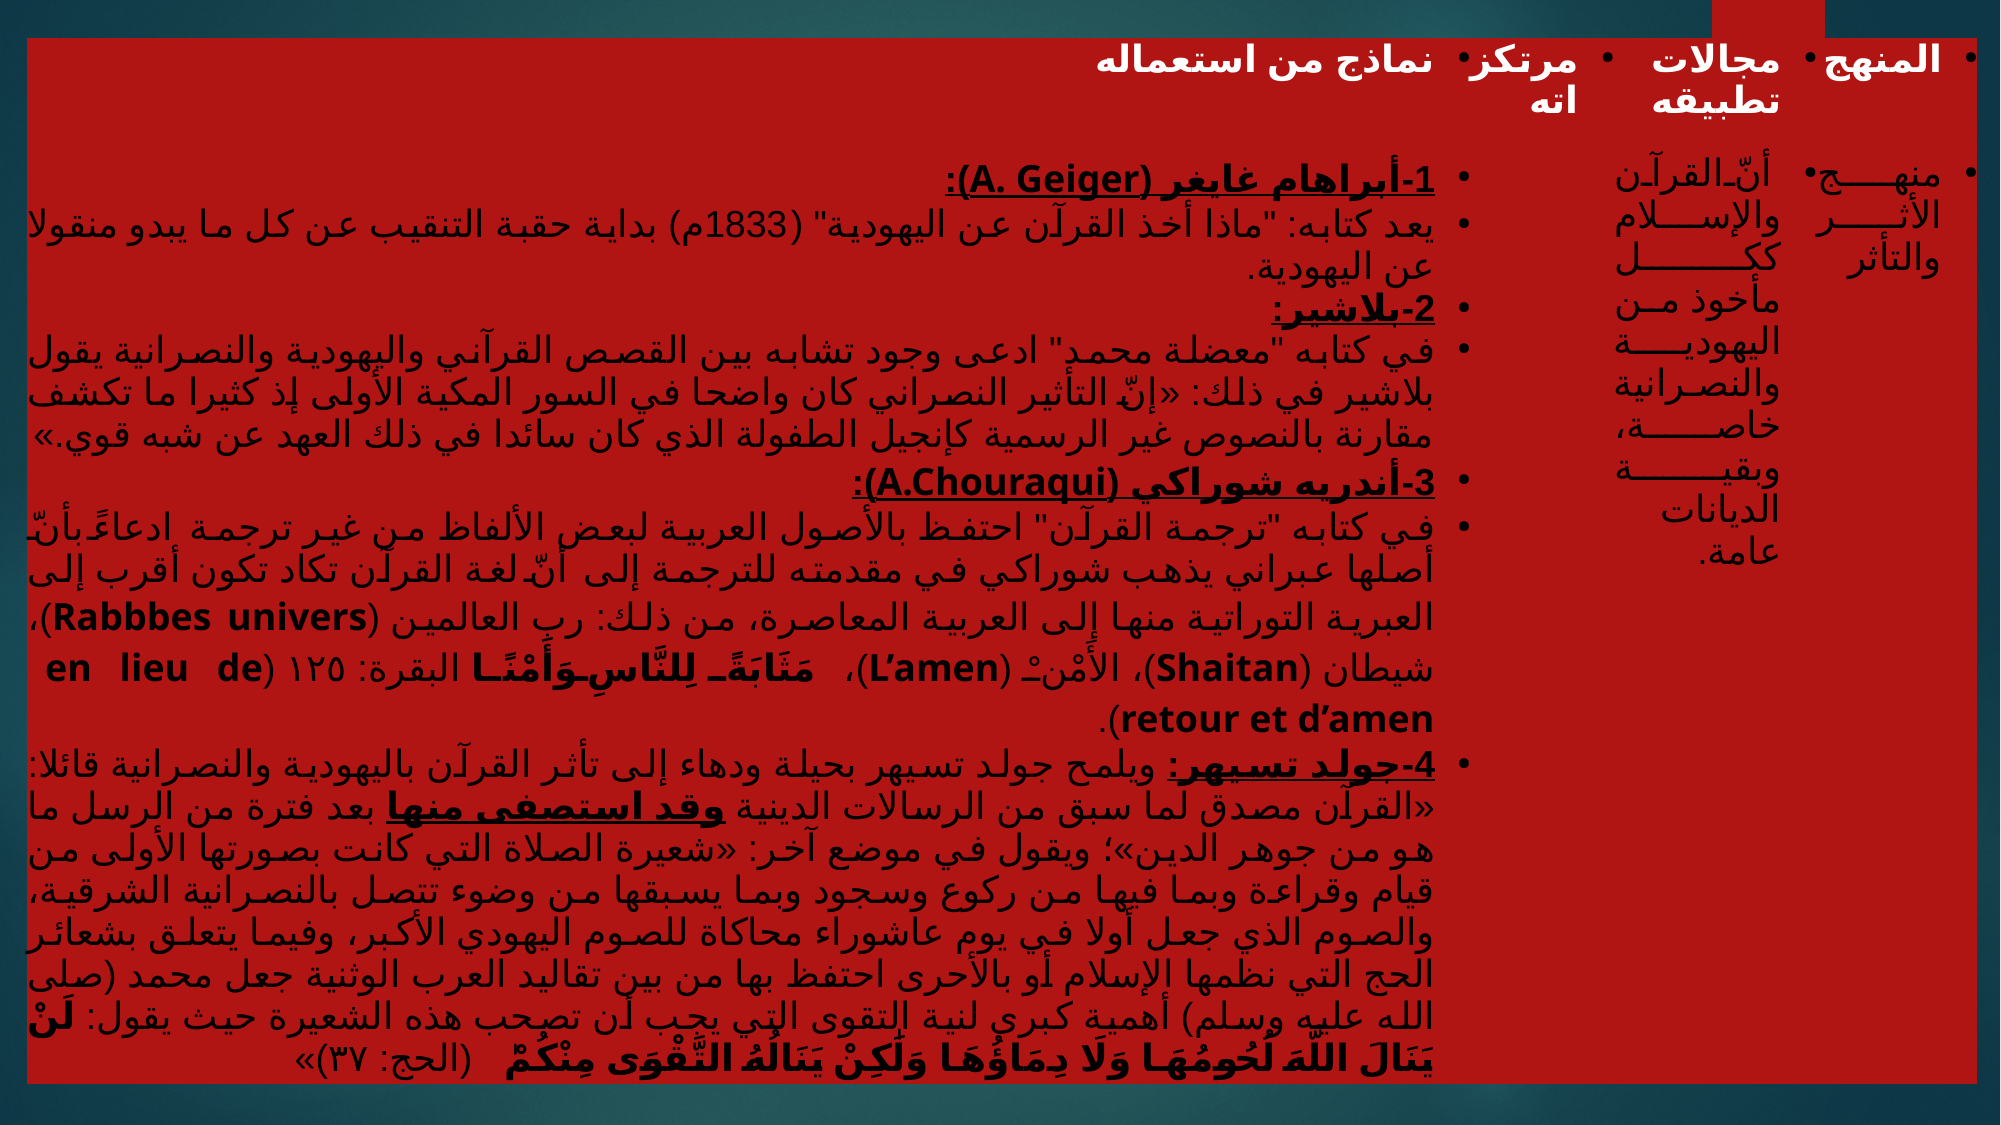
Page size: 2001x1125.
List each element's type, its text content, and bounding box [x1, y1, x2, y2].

table_header المنهج [1817, 38, 1977, 152]
table_cell [1470, 152, 1614, 1084]
table_header مجالات تطبيقه [1614, 38, 1817, 152]
table_header نماذج من استعماله [27, 38, 1470, 152]
table_header مرتكزاته [1470, 38, 1614, 152]
table_cell أنّ القرآن والإسلام ككل مأخوذ من اليهودية والنصرانية خاصة، وبقية الديانات عامة. [1614, 152, 1817, 1084]
table_cell منهج الأثر والتأثر [1817, 152, 1977, 1084]
table_cell 1-أبراهام غايغر (A. Geiger): يعد كتابه: "ماذا أخذ القرآن عن اليهودية" (1833م) بداية حقبة التنقيب عن كل ما يبدو منقولا عن اليهودية. 2-بلاشير: في كتابه "معضلة محمد" ادعى وجود تشابه بين القصص القرآني واليهودية والنصرانية يقول بلاشير في ذلك: «إنّ التأثير النصراني كان واضحا في السور المكية الأولى إذ كثيرا ما تكشف مقارنة بالنصوص غير الرسمية كإنجيل الطفولة الذي كان سائدا في ذلك العهد عن شبه قوي.» 3-أندريه شوراكي (A.Chouraqui): في كتابه "ترجمة القرآن" احتفظ بالأصول العربية لبعض الألفاظ من غير ترجمة ادعاءً بأنّ أصلها عبراني يذهب شوراكي في مقدمته للترجمة إلى أنّ لغة القرآن تكاد تكون أقرب إلى العبرية التوراتية منها إلى العربية المعاصرة، من ذلك: رب العالمين (Rabbbes univers)، شيطان (Shaitan)، الأَمْنْ (L’amen)، مَثَابَةً لِلنَّاسِ وَأَمْنًا البقرة: ١٢٥ (en lieu de retour et d’amen). 4-جولد تسيهر: ويلمح جولد تسيهر بحيلة ودهاء إلى تأثر القرآن باليهودية والنصرانية قائلا: «القرآن مصدق لما سبق من الرسالات الدينية وقد استصفى منها بعد فترة من الرسل ما هو من جوهر الدين»؛ ويقول في موضع آخر: «شعيرة الصلاة التي كانت بصورتها الأولى من قيام وقراءة وبما فيها من ركوع وسجود وبما يسبقها من وضوء تتصل بالنصرانية الشرقية، والصوم الذي جعل أولا في يوم عاشوراء محاكاة للصوم اليهودي الأكبر، وفيما يتعلق بشعائر الحج التي نظمها الإسلام أو بالأحرى احتفظ بها من بين تقاليد العرب الوثنية جعل محمد (صلى الله عليه وسلم) أهمية كبرى لنية التقوى التي يجب أن تصحب هذه الشعيرة حيث يقول: لَنْ يَنَالَ اللَّهَ لُحُومُهَا وَلَا دِمَاؤُهَا وَلَٰكِنْ يَنَالُهُ التَّقْوَىٰ مِنْكُمْ ۚ (الحج: ٣٧)» [27, 152, 1470, 1084]
